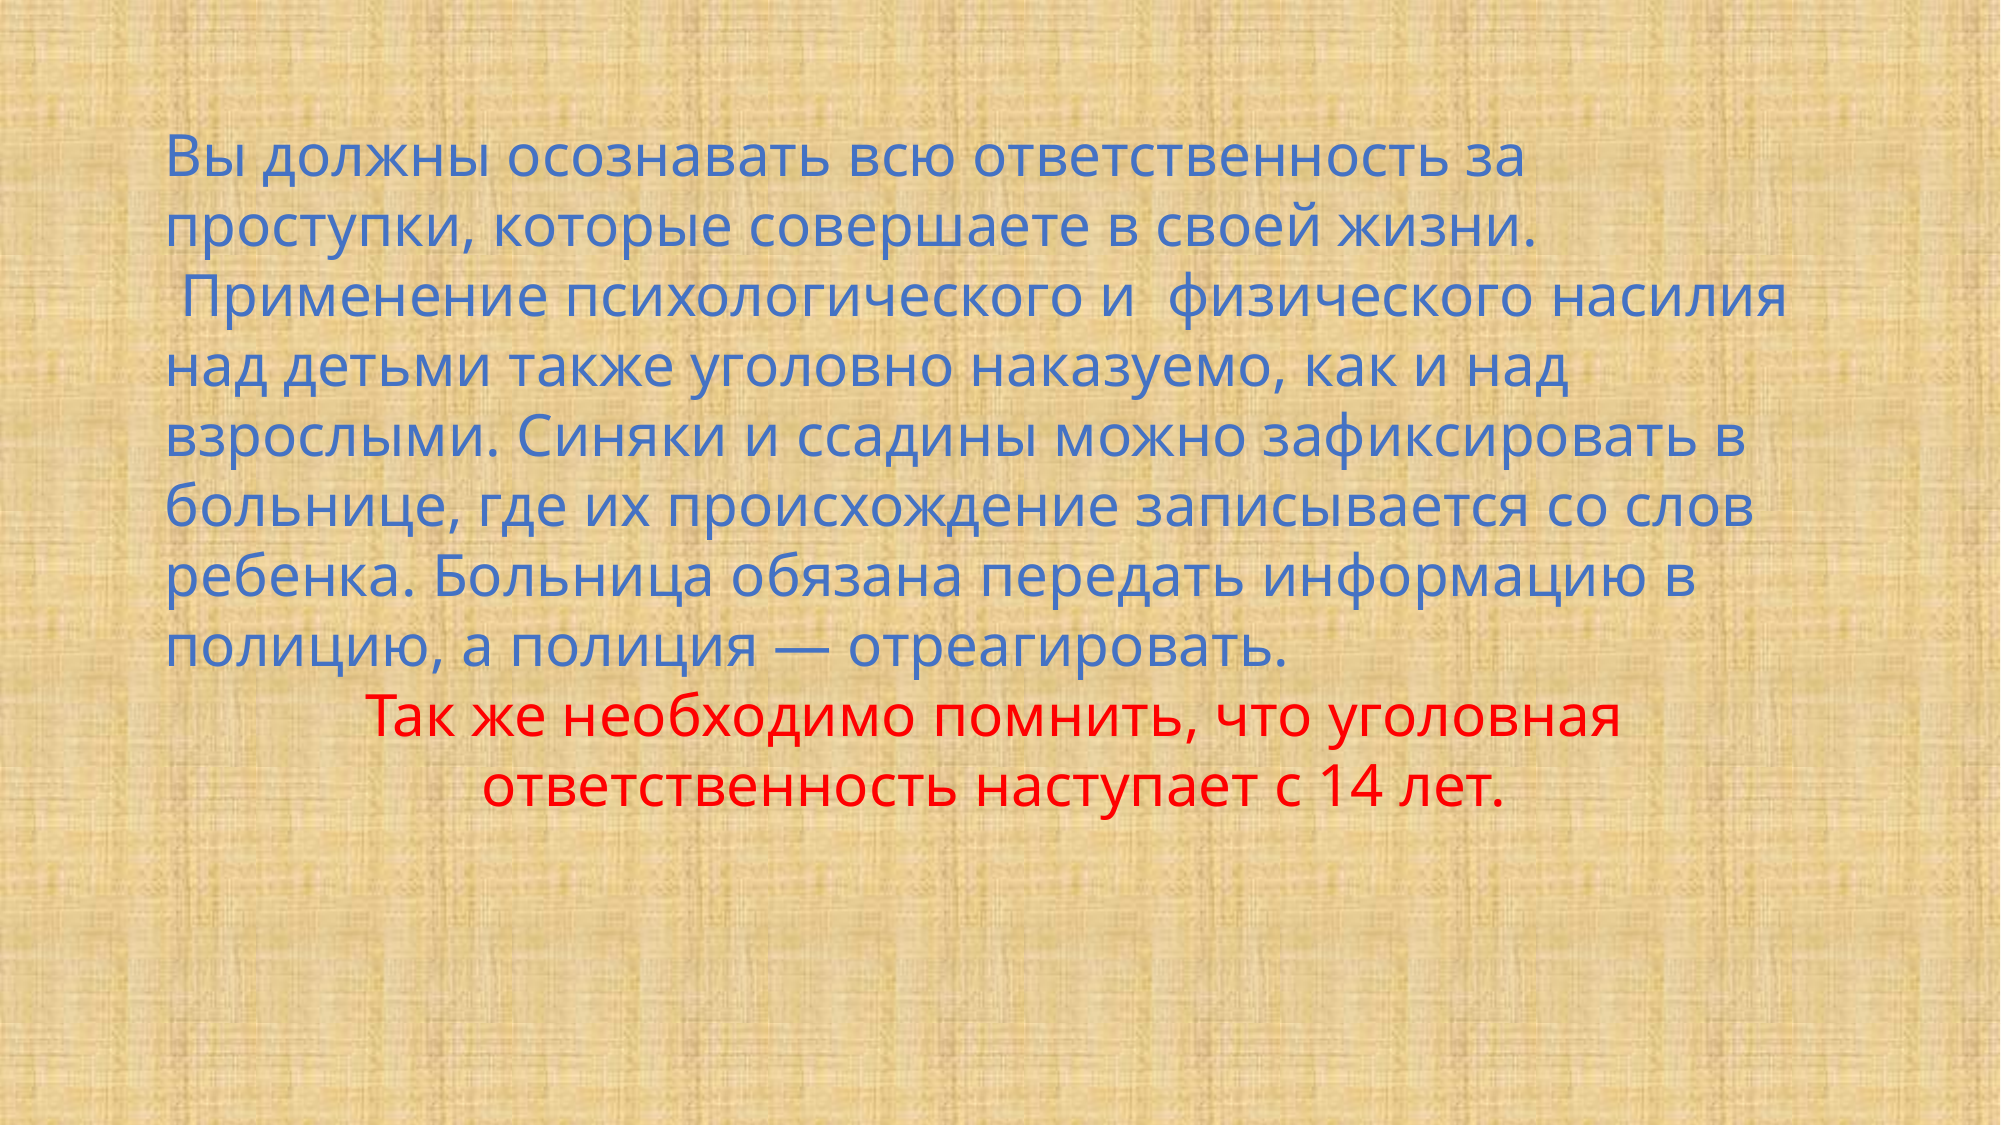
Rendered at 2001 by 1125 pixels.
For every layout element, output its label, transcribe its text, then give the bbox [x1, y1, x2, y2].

picture [0, 0, 2001, 1125]
text_box Вы должны осознавать всю ответственность за проступки, которые совершаете в своей жизни. Применение психологического и физического насилия над детьми также уголовно наказуемо, как и над взрослыми. Синяки и ссадины можно зафиксировать в больнице, где их происхождение записывается со слов ребенка. Больница обязана передать информацию в полицию, а полиция — отреагировать. Так же необходимо помнить, что уголовная ответственность наступает с 14 лет. [150, 110, 1838, 1014]
